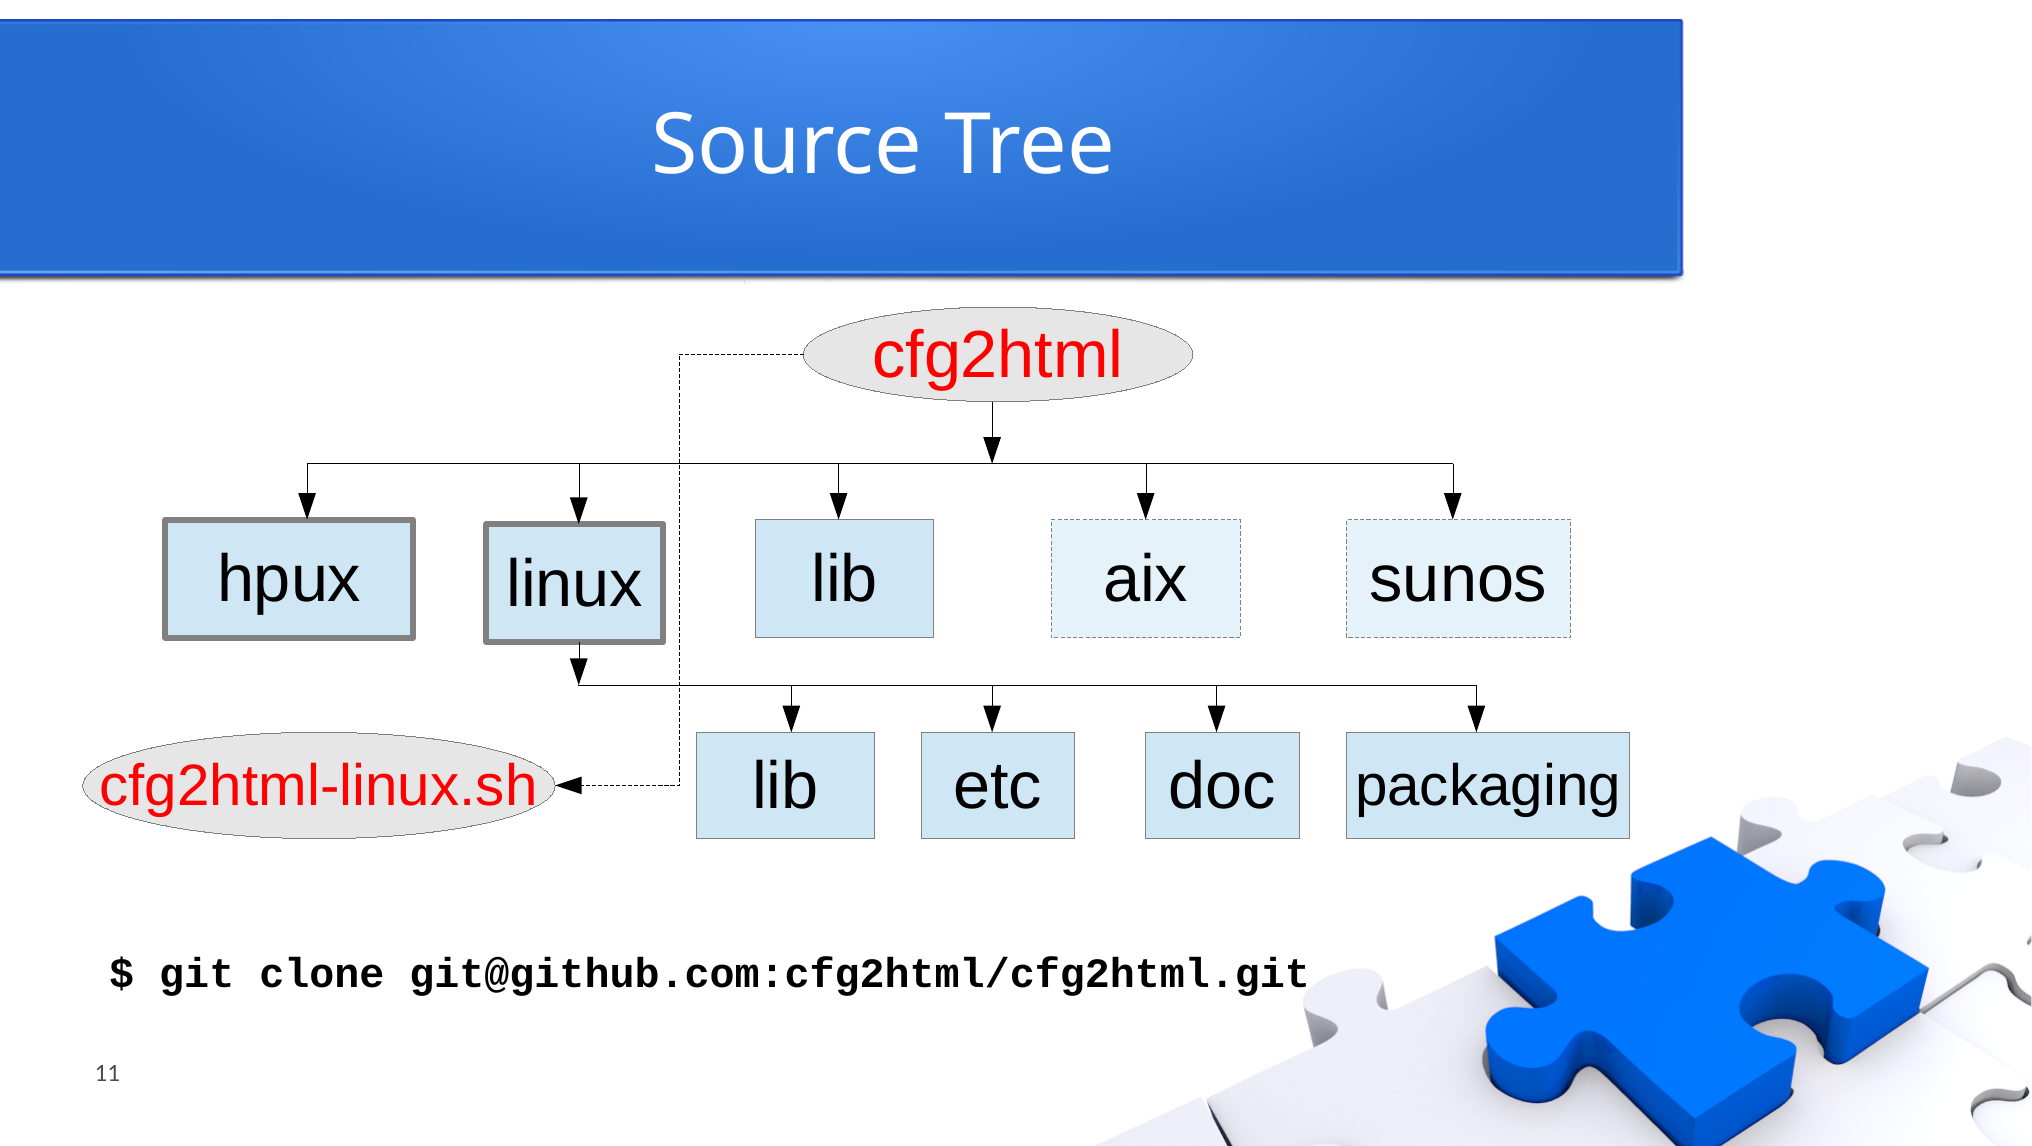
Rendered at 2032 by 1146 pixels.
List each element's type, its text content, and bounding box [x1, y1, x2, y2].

text_box hpux [165, 519, 414, 638]
title Source Tree [101, 45, 1666, 237]
text_box cfg2html [803, 307, 1193, 402]
text_box packaging [1346, 732, 1630, 839]
picture [1071, 605, 2032, 1146]
text_box linux [486, 524, 664, 643]
text_box sunos [1346, 519, 1571, 638]
picture [0, 19, 1689, 284]
text_box cfg2html-linux.sh [82, 732, 556, 839]
text_box lib [755, 519, 934, 638]
text_box aix [1051, 519, 1241, 638]
text_box etc [921, 732, 1075, 839]
text_box lib [696, 732, 875, 839]
text_box doc [1145, 732, 1300, 839]
text_box $ git clone git@github.com:cfg2html/cfg2html.git [94, 944, 1394, 1008]
